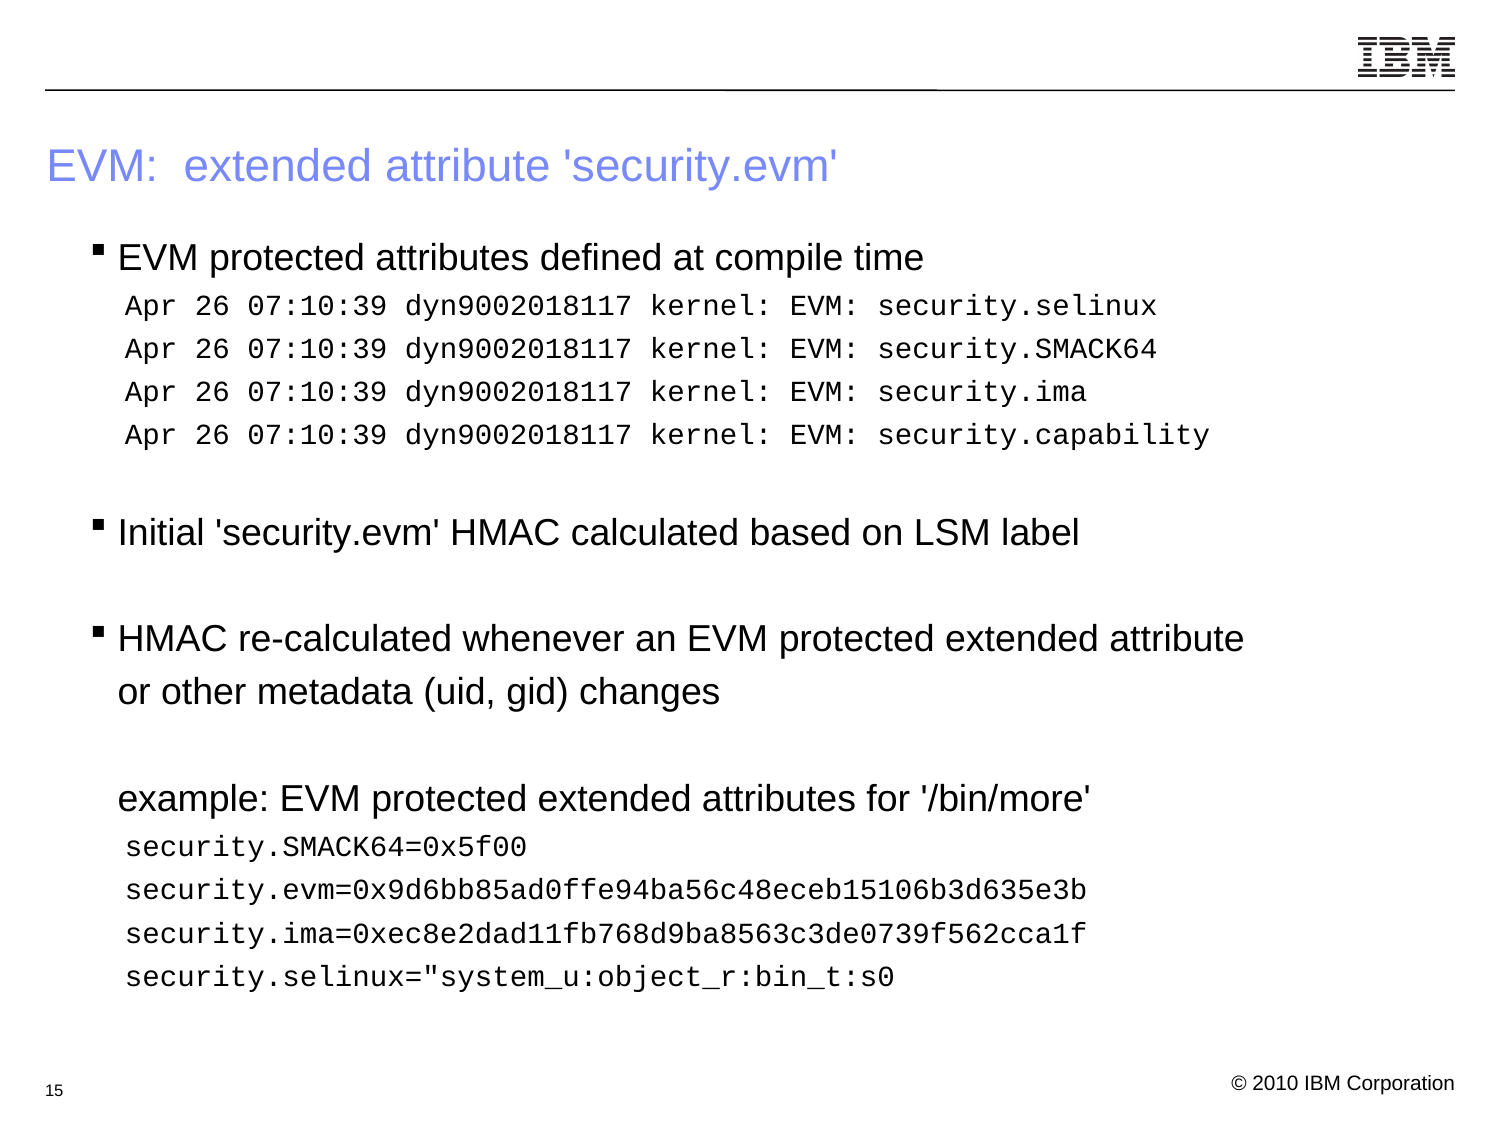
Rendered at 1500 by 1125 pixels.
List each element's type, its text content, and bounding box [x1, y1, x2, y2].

picture [1358, 37, 1455, 77]
title EVM: extended attribute 'security.evm' [31, 112, 1457, 221]
list EVM protected attributes defined at compile time Apr 26 07:10:39 dyn9002018117 kernel: EVM: security.selinux Apr 26 07:10:39 dyn9002018117 kernel: EVM: security.SMACK64 Apr 26 07:10:39 dyn9002018117 kernel: EVM: security.ima Apr 26 07:10:39 dyn9002018117 kernel: EVM: security.capability Initial 'security.evm' HMAC calculated based on LSM label HMAC re-calculated whenever an EVM protected extended attribute or other metadata (uid, gid) changes example: EVM protected extended attributes for '/bin/more' security.SMACK64=0x5f00 security.evm=0x9d6bb85ad0ffe94ba56c48eceb15106b3d635e3b security.ima=0xec8e2dad11fb768d9ba8563c3de0739f562cca1f security.selinux="system_u:object_r:bin_t:s0 [75, 224, 1500, 1074]
